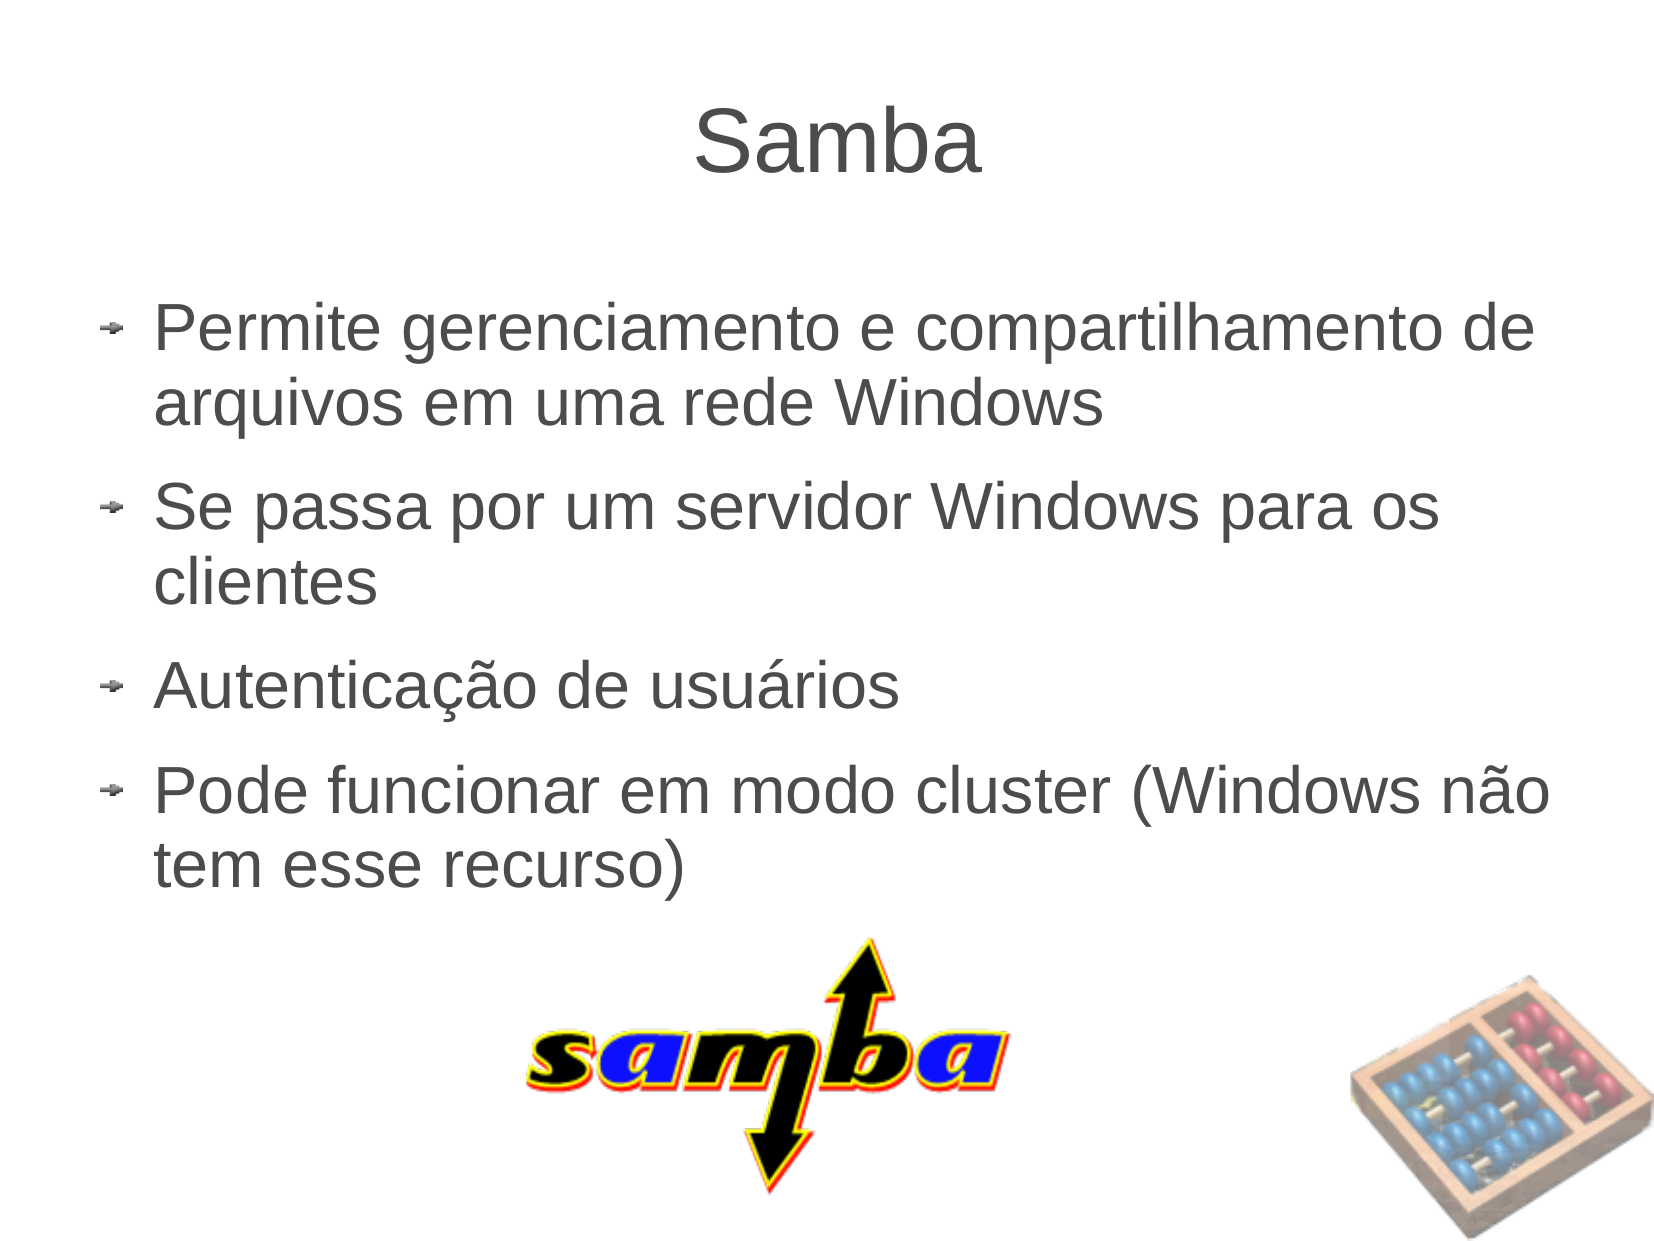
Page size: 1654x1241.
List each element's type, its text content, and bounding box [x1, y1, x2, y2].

list Permite gerenciamento e compartilhamento de arquivos em uma rede Windows Se passa por um servidor Windows para os clientes Autenticação de usuários Pode funcionar em modo cluster (Windows não tem esse recurso) [82, 290, 1571, 1109]
picture [525, 937, 1013, 1201]
title Samba [75, 44, 1601, 238]
